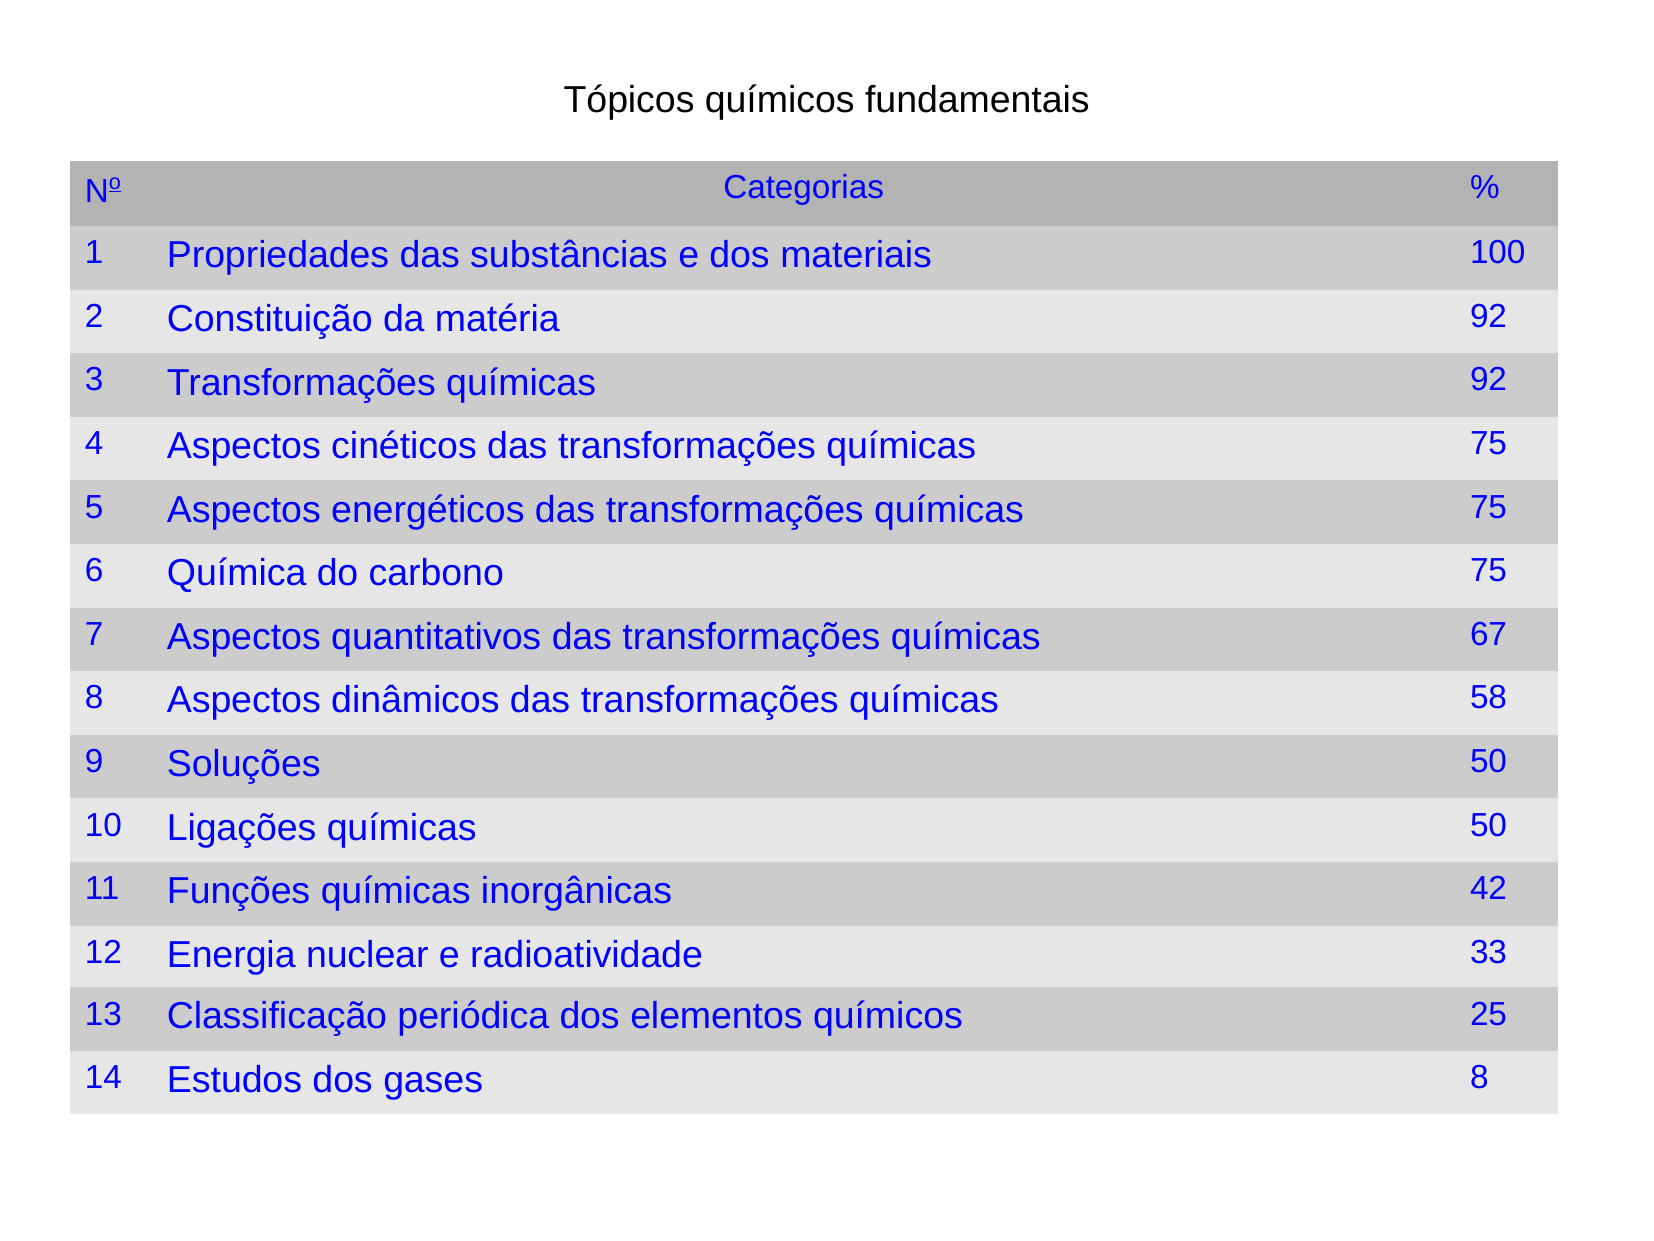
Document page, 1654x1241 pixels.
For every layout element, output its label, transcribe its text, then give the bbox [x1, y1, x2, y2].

table_cell 9 [70, 735, 152, 798]
table_cell 8 [70, 671, 152, 735]
table_cell Aspectos dinâmicos das transformações químicas [152, 671, 1455, 735]
table_cell 4 [70, 417, 152, 480]
table_cell 14 [70, 1051, 152, 1114]
table_cell 11 [70, 862, 152, 926]
table_cell 8 [1455, 1051, 1558, 1114]
table_cell Aspectos cinéticos das transformações químicas [152, 417, 1455, 480]
table_cell 2 [70, 290, 152, 353]
table_cell Energia nuclear e radioatividade [152, 926, 1455, 987]
table_cell 75 [1455, 544, 1558, 608]
table_cell 25 [1455, 987, 1558, 1051]
table_cell 10 [70, 798, 152, 862]
table_cell 92 [1455, 353, 1558, 417]
table_cell 3 [70, 353, 152, 417]
table_cell 12 [70, 926, 152, 987]
table_cell 75 [1455, 480, 1558, 544]
table_cell 58 [1455, 671, 1558, 735]
table_cell 5 [70, 480, 152, 544]
table_cell 67 [1455, 608, 1558, 671]
table_cell Constituição da matéria [152, 290, 1455, 353]
table_header Categorias [152, 161, 1455, 226]
table_cell Estudos dos gases [152, 1051, 1455, 1114]
table_cell Funções químicas inorgânicas [152, 862, 1455, 926]
table_cell 7 [70, 608, 152, 671]
table_cell 92 [1455, 290, 1558, 353]
table_cell Soluções [152, 735, 1455, 798]
table_cell 1 [70, 226, 152, 290]
table_cell 50 [1455, 798, 1558, 862]
table_cell Aspectos energéticos das transformações químicas [152, 480, 1455, 544]
table_cell 75 [1455, 417, 1558, 480]
table_header % [1455, 161, 1558, 226]
table_cell Química do carbono [152, 544, 1455, 608]
table_cell Transformações químicas [152, 353, 1455, 417]
table_cell Aspectos quantitativos das transformações químicas [152, 608, 1455, 671]
table_cell 100 [1455, 226, 1558, 290]
text_box Tópicos químicos fundamentais [548, 70, 1105, 128]
table_cell 50 [1455, 735, 1558, 798]
table_cell Propriedades das substâncias e dos materiais [152, 226, 1455, 290]
table_cell Ligações químicas [152, 798, 1455, 862]
table_cell Classificação periódica dos elementos químicos [152, 987, 1455, 1051]
table_cell 33 [1455, 926, 1558, 987]
table_cell 13 [70, 987, 152, 1051]
table_header No [70, 161, 152, 226]
table_cell 42 [1455, 862, 1558, 926]
table_cell 6 [70, 544, 152, 608]
